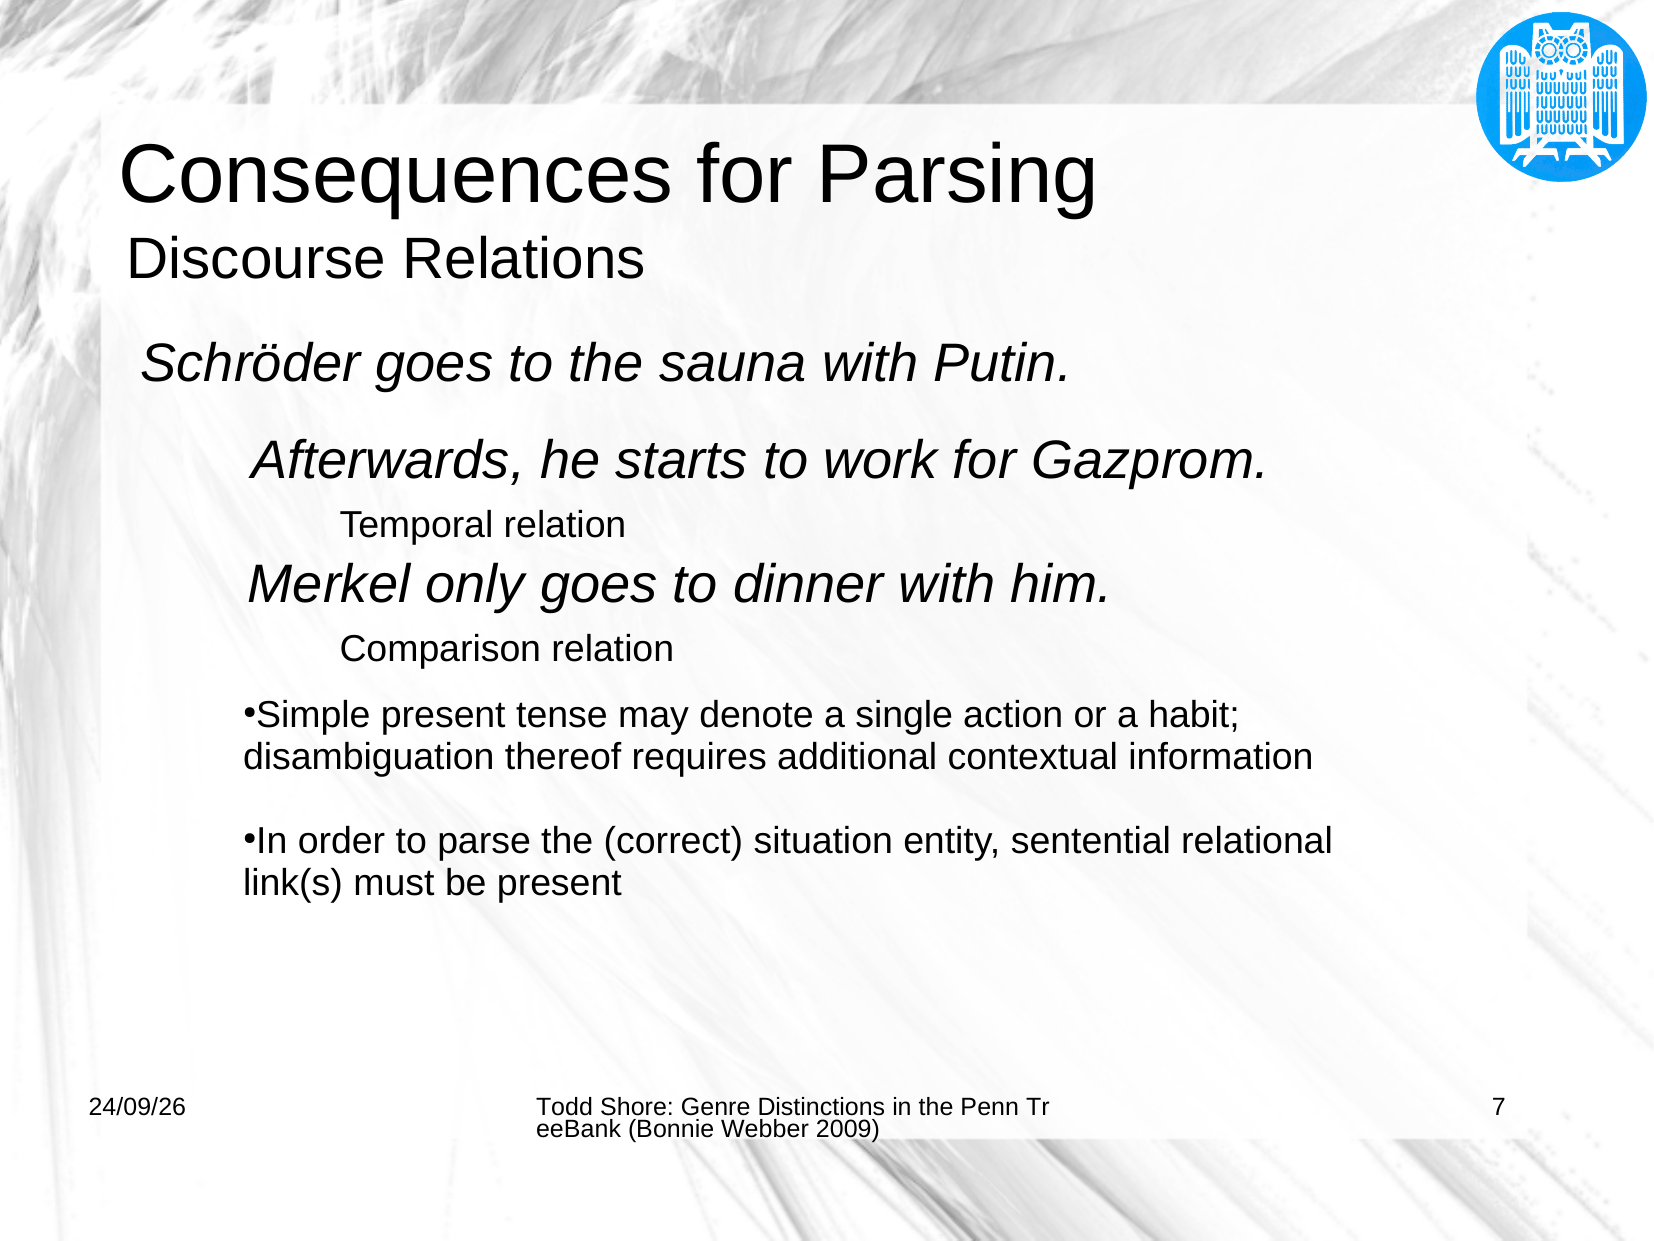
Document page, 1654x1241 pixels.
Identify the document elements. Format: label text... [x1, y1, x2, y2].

picture [0, 0, 1654, 1241]
text_box Merkel only goes to dinner with him. [233, 546, 1144, 622]
text_box Simple present tense may denote a single action or a habit; disambiguation thereof requires additional contextual information In order to parse the (correct) situation entity, sentential relational link(s) must be present [228, 685, 1388, 911]
text_box Temporal relation [324, 496, 642, 546]
text_box Afterwards, he starts to work for Gazprom. [236, 422, 1285, 498]
title Consequences for Parsing [118, 119, 1506, 229]
text_box Schröder goes to the sauna with Putin. [125, 324, 1104, 414]
text_box Comparison relation [324, 620, 689, 677]
text_box Discourse Relations [112, 218, 662, 299]
